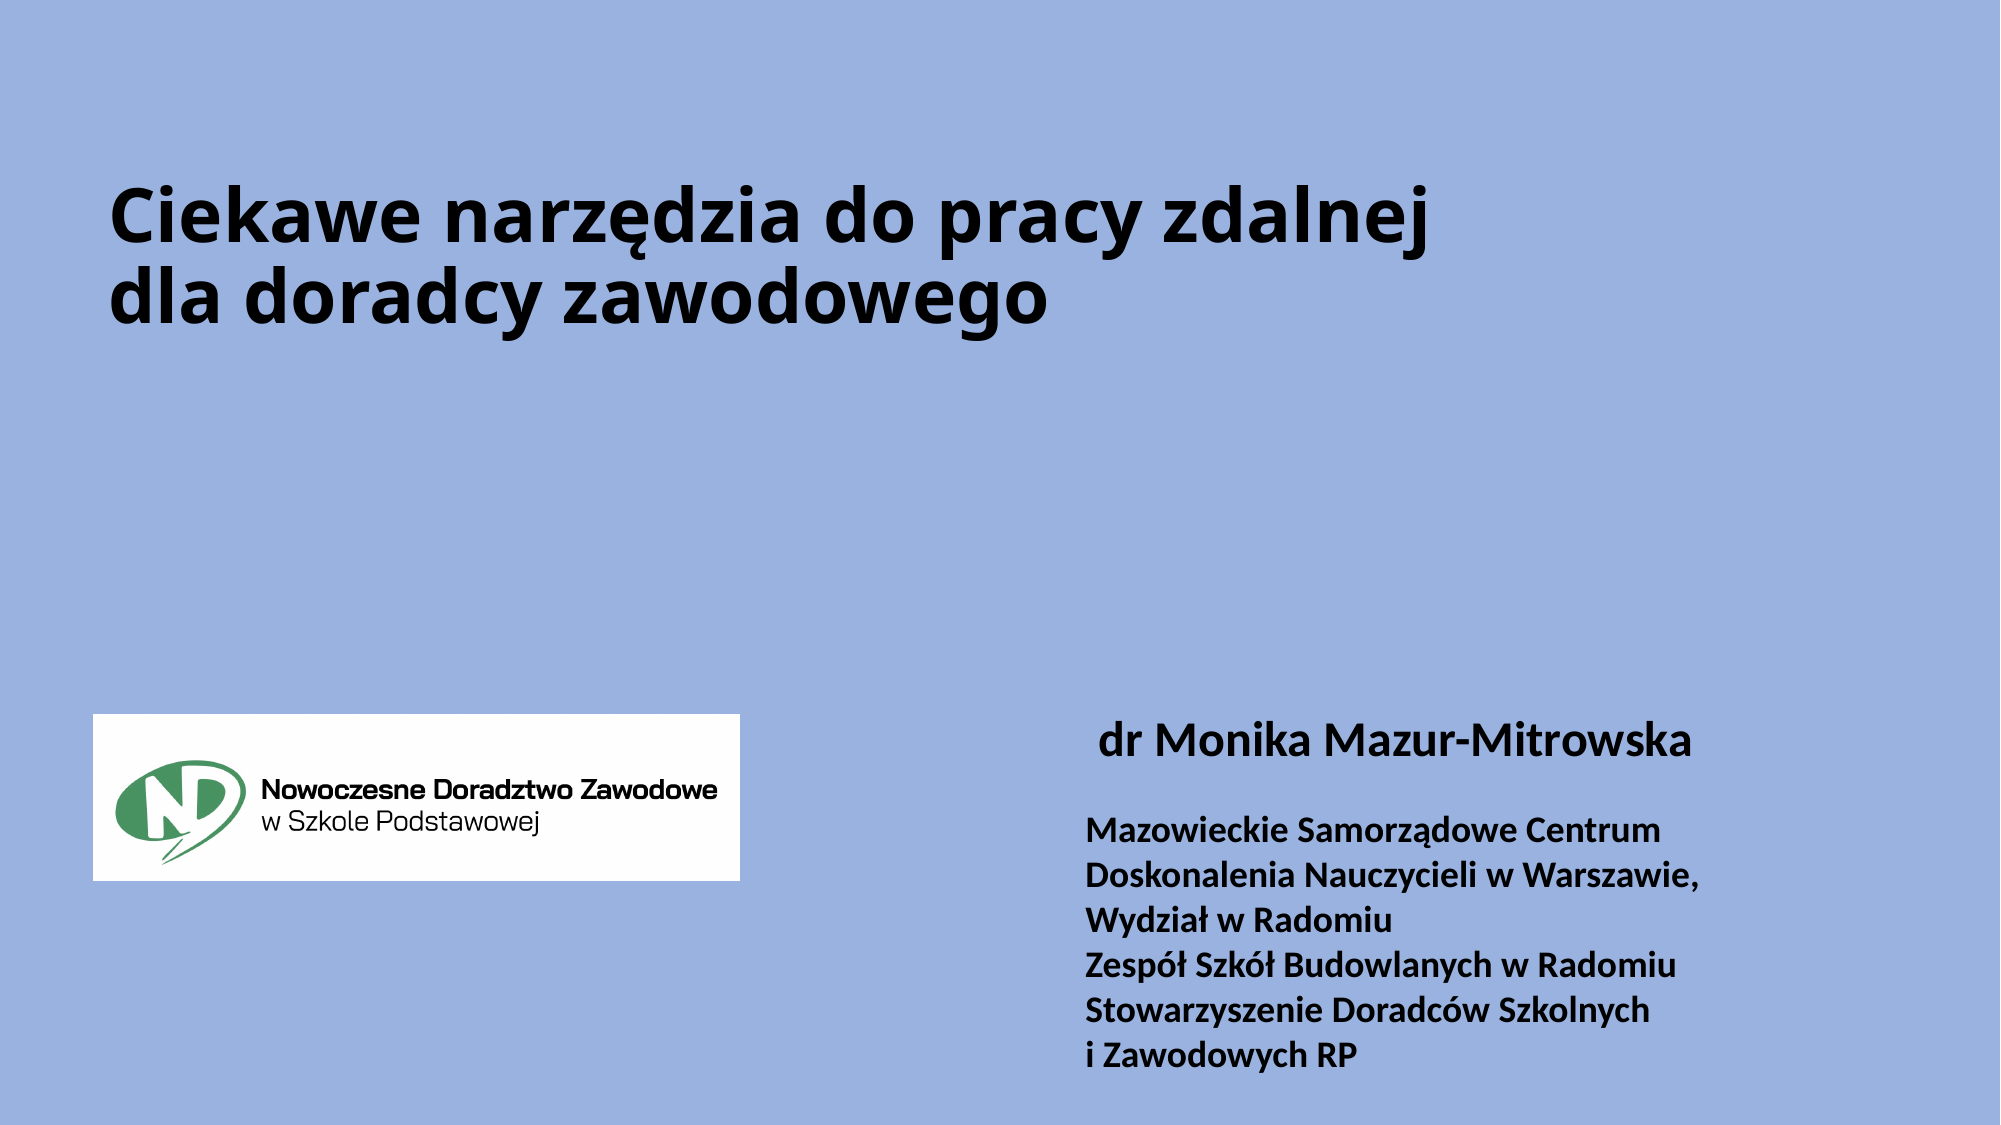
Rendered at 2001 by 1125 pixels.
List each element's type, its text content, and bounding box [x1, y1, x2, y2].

picture [93, 714, 740, 881]
text_box dr Monika Mazur-Mitrowska [1084, 698, 1759, 797]
title Ciekawe narzędzia do pracy zdalnej dla doradcy zawodowego [93, 35, 1894, 637]
text_box Mazowieckie Samorządowe Centrum Doskonalenia Nauczycieli w Warszawie, Wydział w Radomiu Zespół Szkół Budowlanych w Radomiu Stowarzyszenie Doradców Szkolnych i Zawodowych RP [1070, 797, 1885, 1083]
